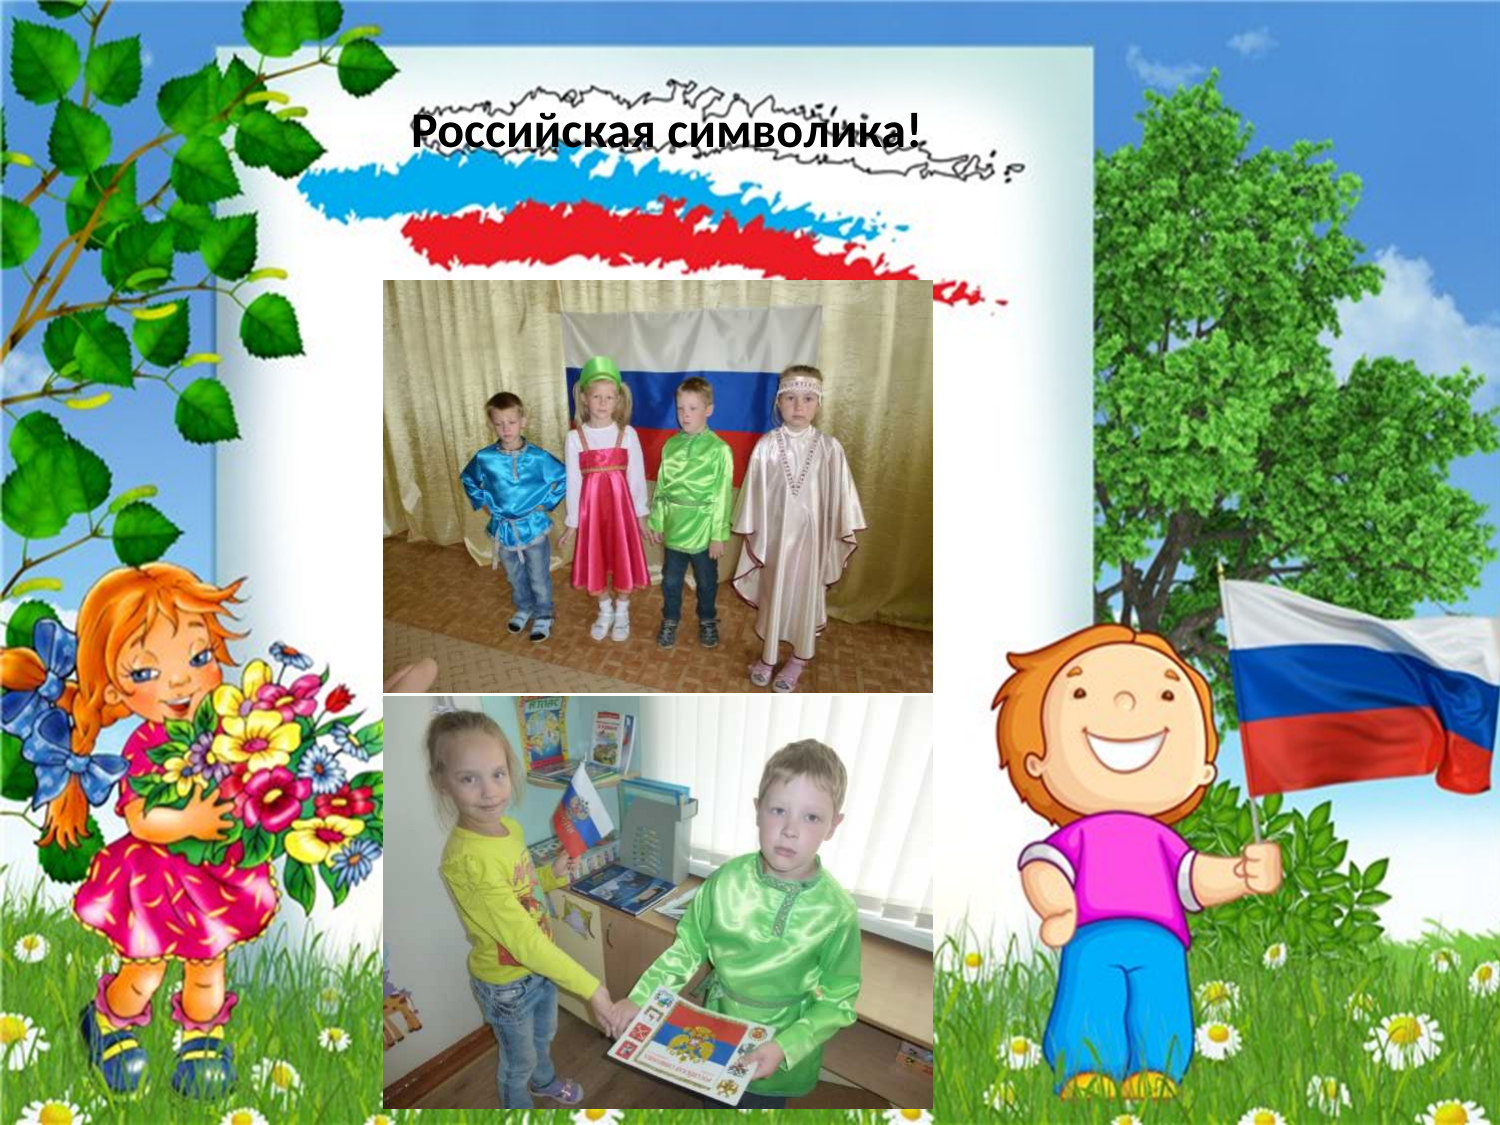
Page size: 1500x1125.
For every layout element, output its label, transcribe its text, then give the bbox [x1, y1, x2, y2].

title Российская символика! [348, 90, 975, 161]
subtitle [225, 637, 1275, 925]
picture [0, 0, 1500, 1125]
